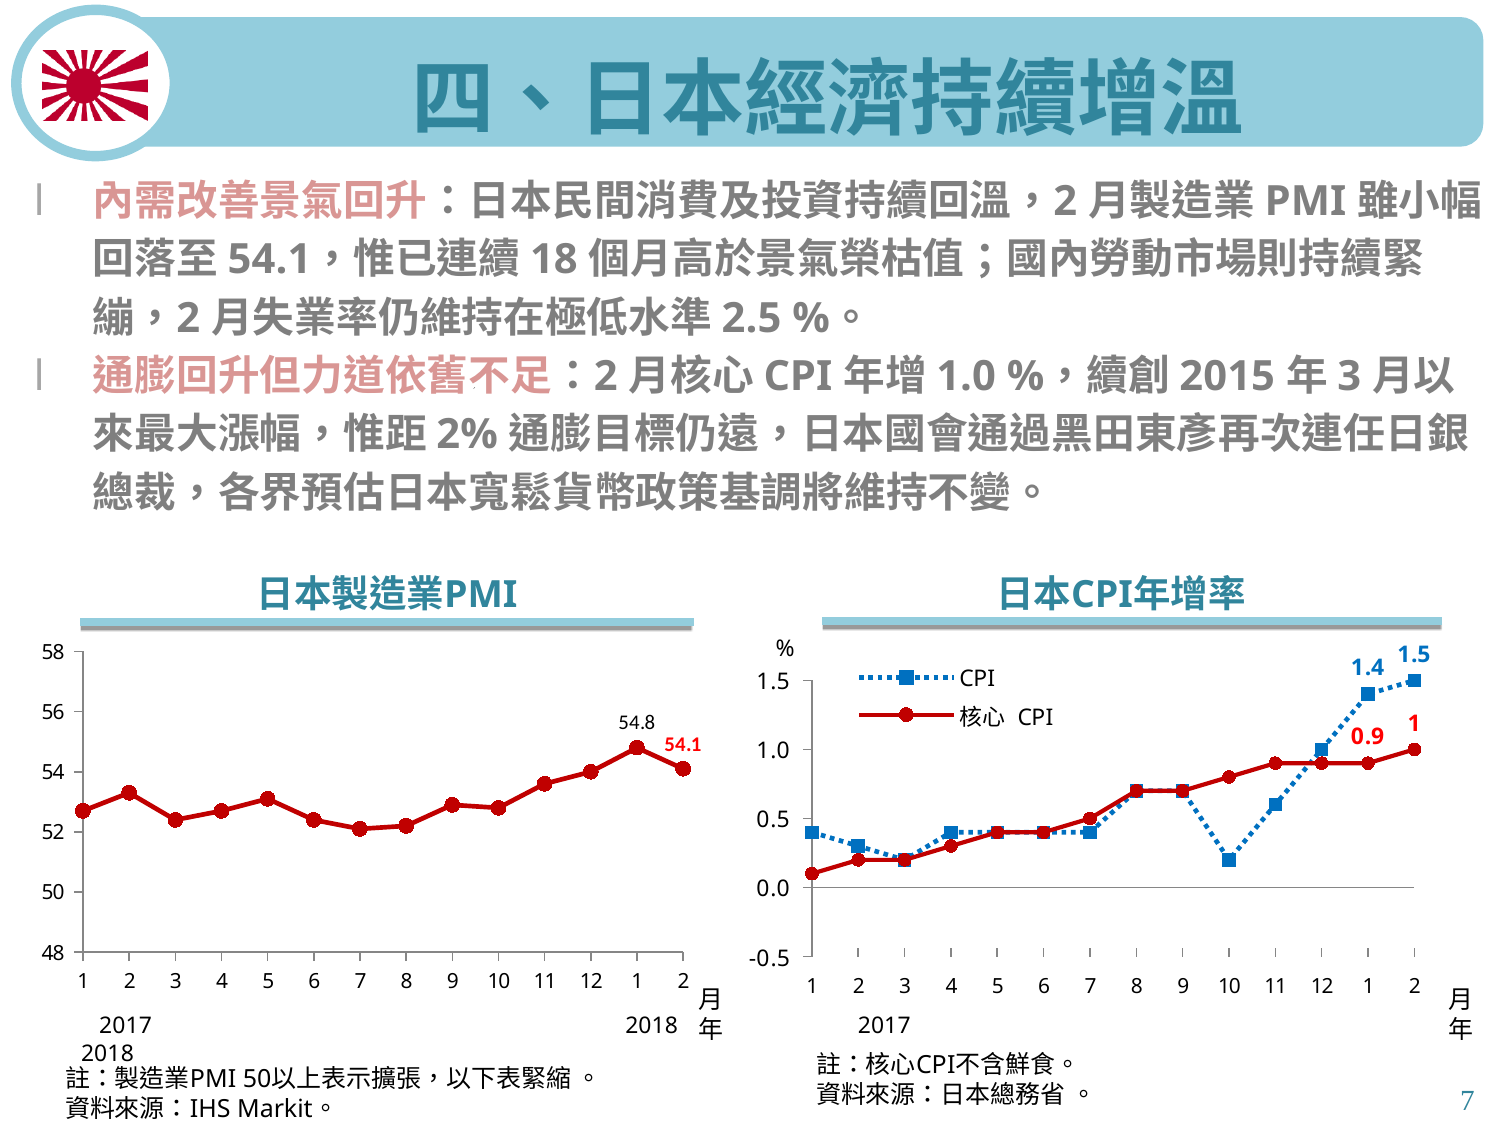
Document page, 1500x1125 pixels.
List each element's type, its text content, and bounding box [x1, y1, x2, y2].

picture [42, 50, 148, 121]
text_box 2017 2018 2017 2018 [749, 1003, 1423, 1047]
text_box 日本製造業PMI [25, 562, 749, 624]
text_box 日本CPI年增率 [760, 562, 1482, 624]
text_box 月 年 [673, 975, 749, 1059]
title 四、日本經濟持續增溫 [174, 37, 1482, 129]
chart [748, 626, 1445, 1000]
chart [37, 637, 715, 1006]
text_box 月 年 [1423, 975, 1499, 1059]
text_box 2017 2018 2017 2018 [66, 1006, 673, 1047]
text_box % [760, 626, 832, 670]
text_box 內需改善景氣回升：日本民間消費及投資持續回溫，2 月製造業 PMI 雖小幅 回落至 54.1，惟已連續 18 個月高於景氣榮枯值；國內勞動市場則持續緊 繃，2 月失業率仍維持在極低水準 2.5 %。 通膨回升但力道依舊不足：2 月核心 CPI 年增 1.0 %，續創 2015 年 3 月以 來最大漲幅，惟距 2% 通膨目標仍遠，日本國會通過黑田東彥再次連任日銀 總裁，各界預估日本寬鬆貨幣政策基調將維持不變。 [18, 165, 1500, 563]
text_box 註：製造業PMI 50以上表示擴張，以下表緊縮 。 資料來源：IHS Markit。 [50, 1054, 694, 1125]
text_box 註：核心CPI不含鮮食。 資料來源：日本總務省 。 [800, 1047, 1134, 1117]
